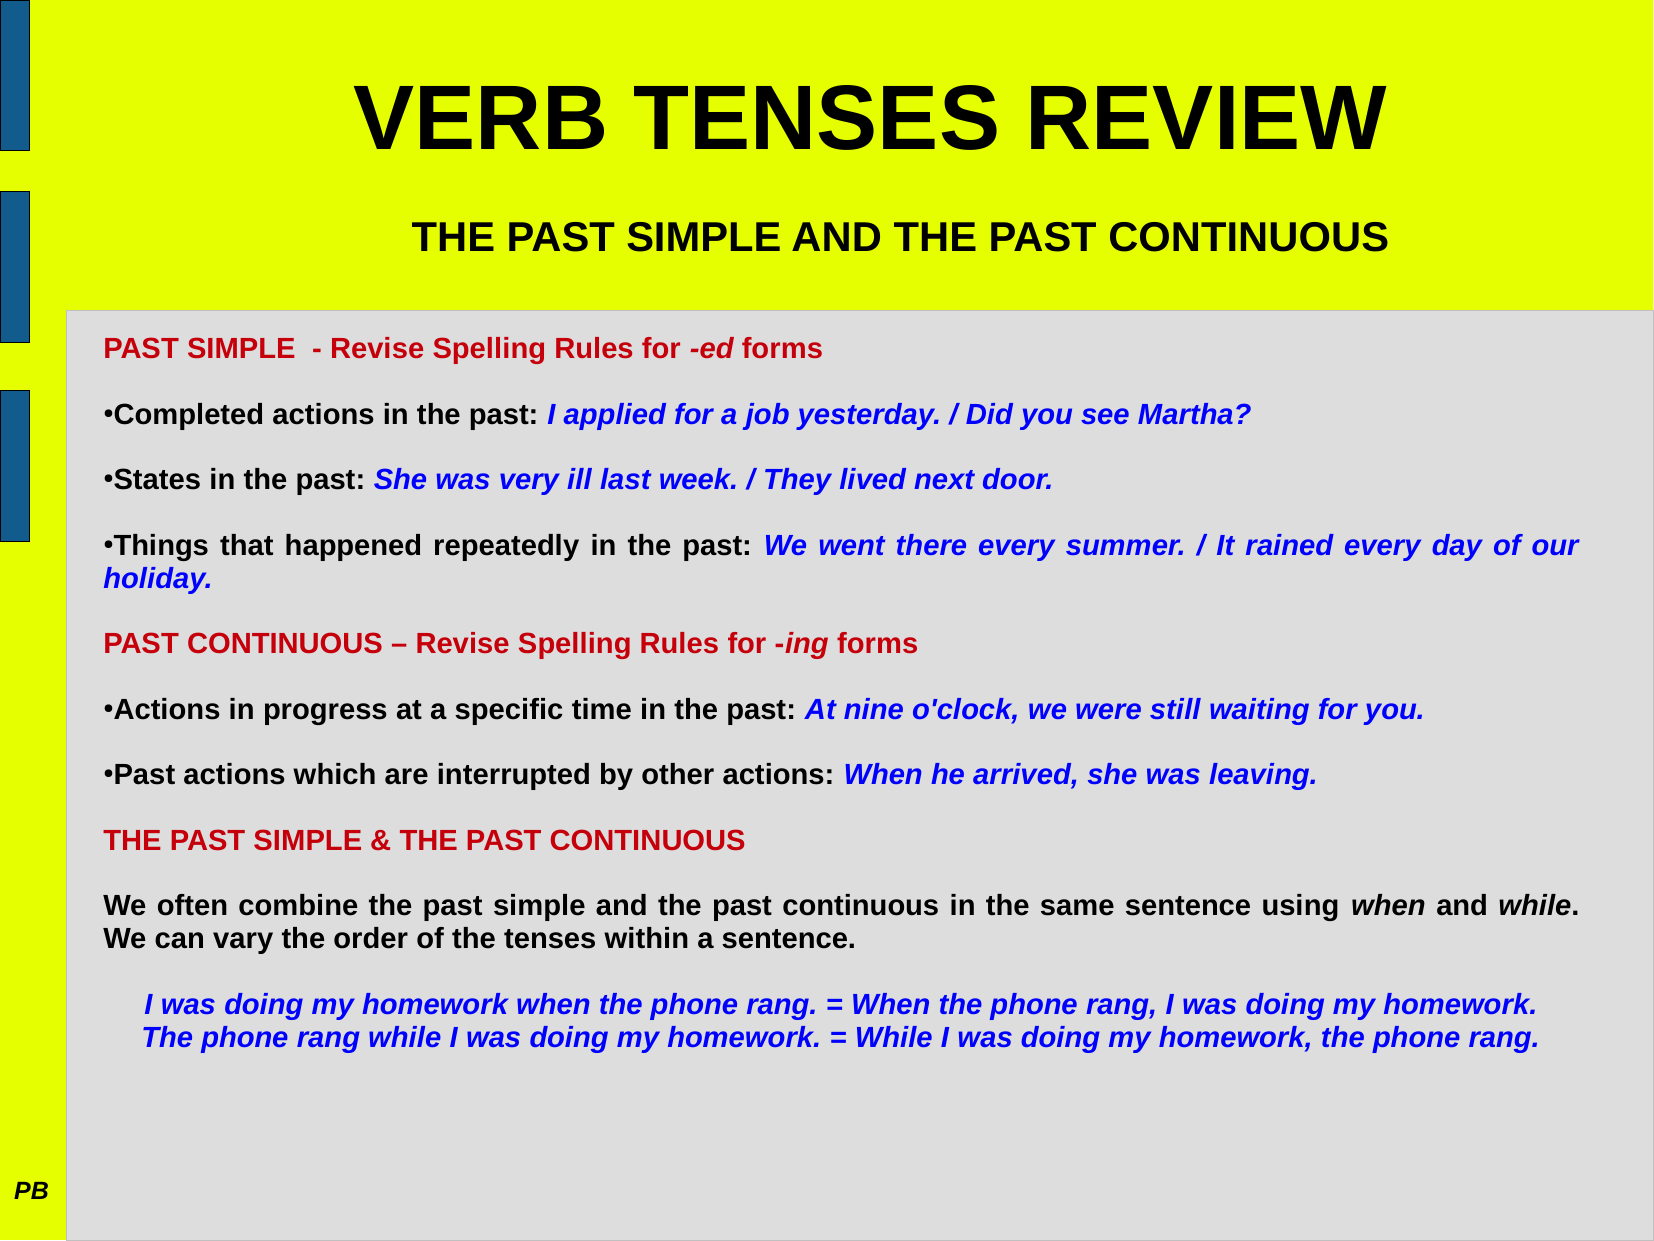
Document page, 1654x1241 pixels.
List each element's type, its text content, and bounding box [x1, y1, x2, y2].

text_box PB [0, 1169, 64, 1241]
text_box PAST SIMPLE - Revise Spelling Rules for -ed forms Completed actions in the past: I applied for a job yesterday. / Did you see Martha? States in the past: She was very ill last week. / They lived next door. Things that happened repeatedly in the past: We went there every summer. / It rained every day of our holiday. PAST CONTINUOUS – Revise Spelling Rules for -ing forms Actions in progress at a specific time in the past: At nine o'clock, we were still waiting for you. Past actions which are interrupted by other actions: When he arrived, she was leaving. THE PAST SIMPLE & THE PAST CONTINUOUS We often combine the past simple and the past continuous in the same sentence using when and while. We can vary the order of the tenses within a sentence. I was doing my homework when the phone rang. = When the phone rang, I was doing my homework. The phone rang while I was doing my homework. = While I was doing my homework, the phone rang. [88, 324, 1595, 1076]
text_box THE PAST SIMPLE AND THE PAST CONTINUOUS [324, 206, 1477, 269]
text_box VERB TENSES REVIEW [177, 59, 1565, 177]
